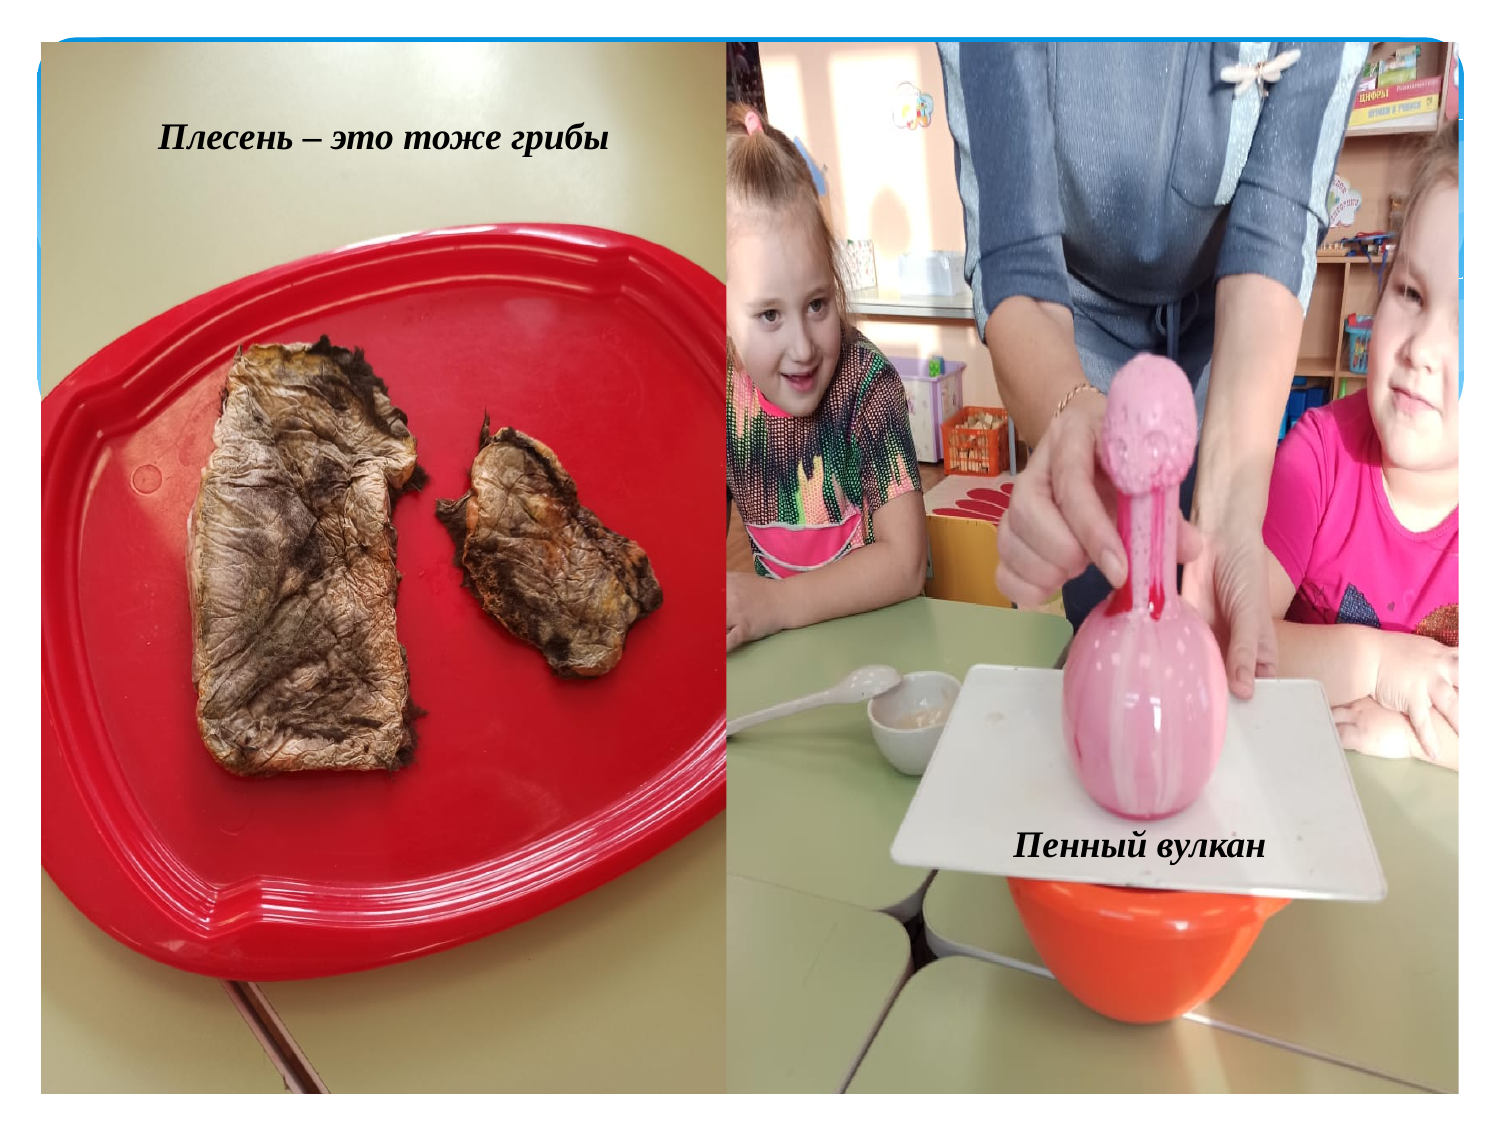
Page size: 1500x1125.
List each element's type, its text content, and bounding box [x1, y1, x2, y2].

text_box Плесень – это тоже грибы [100, 109, 668, 166]
text_box Пенный вулкан [915, 816, 1365, 873]
picture [40, 41, 1460, 1094]
